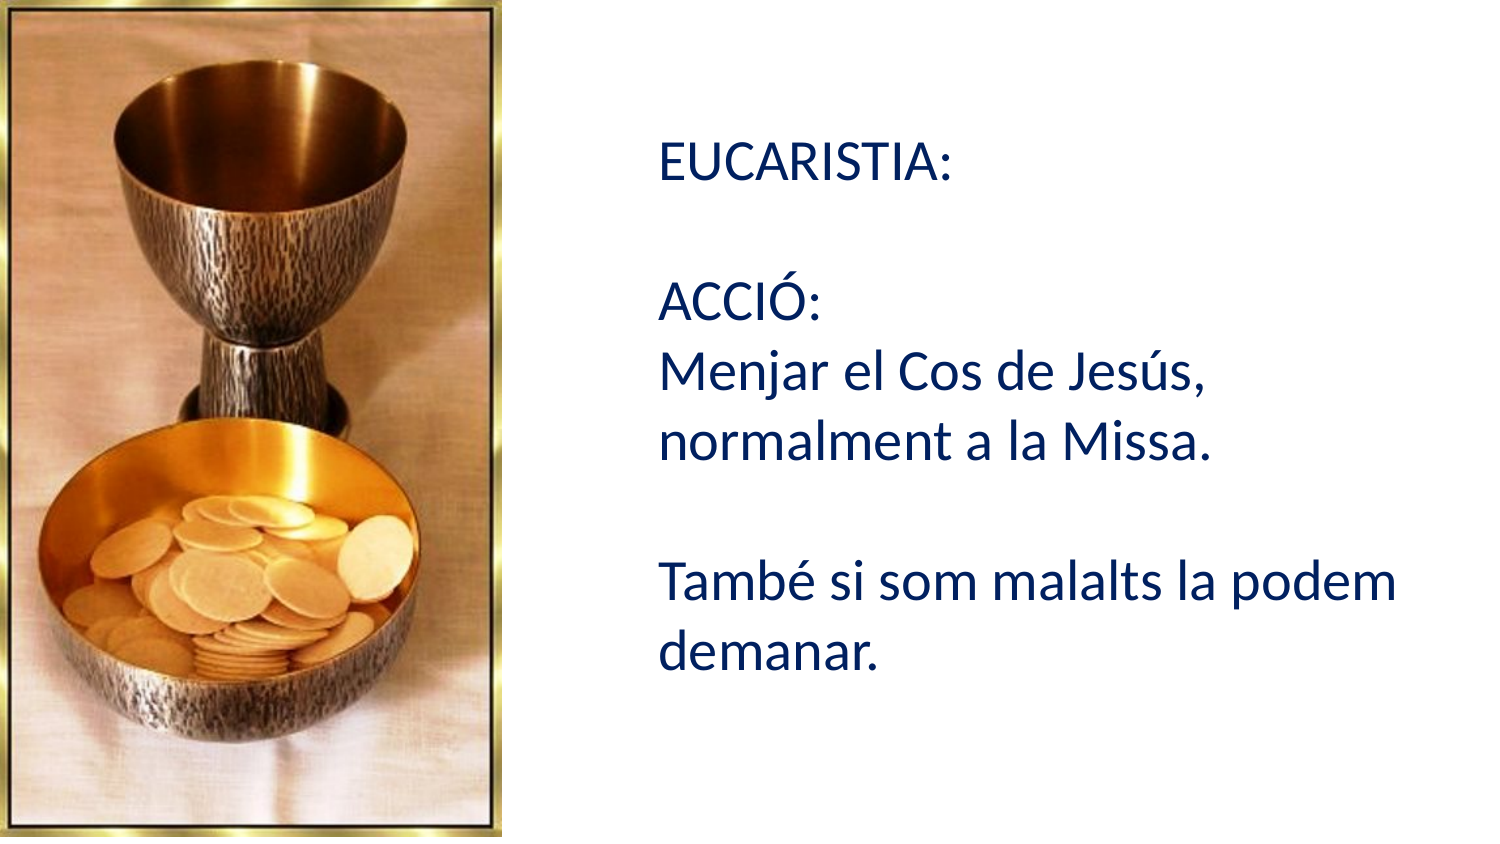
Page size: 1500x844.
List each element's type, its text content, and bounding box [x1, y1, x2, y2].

picture [0, 0, 502, 837]
text_box EUCARISTIA: ACCIÓ: Menjar el Cos de Jesús, normalment a la Missa. També si som malalts la podem demanar. [643, 114, 1431, 690]
